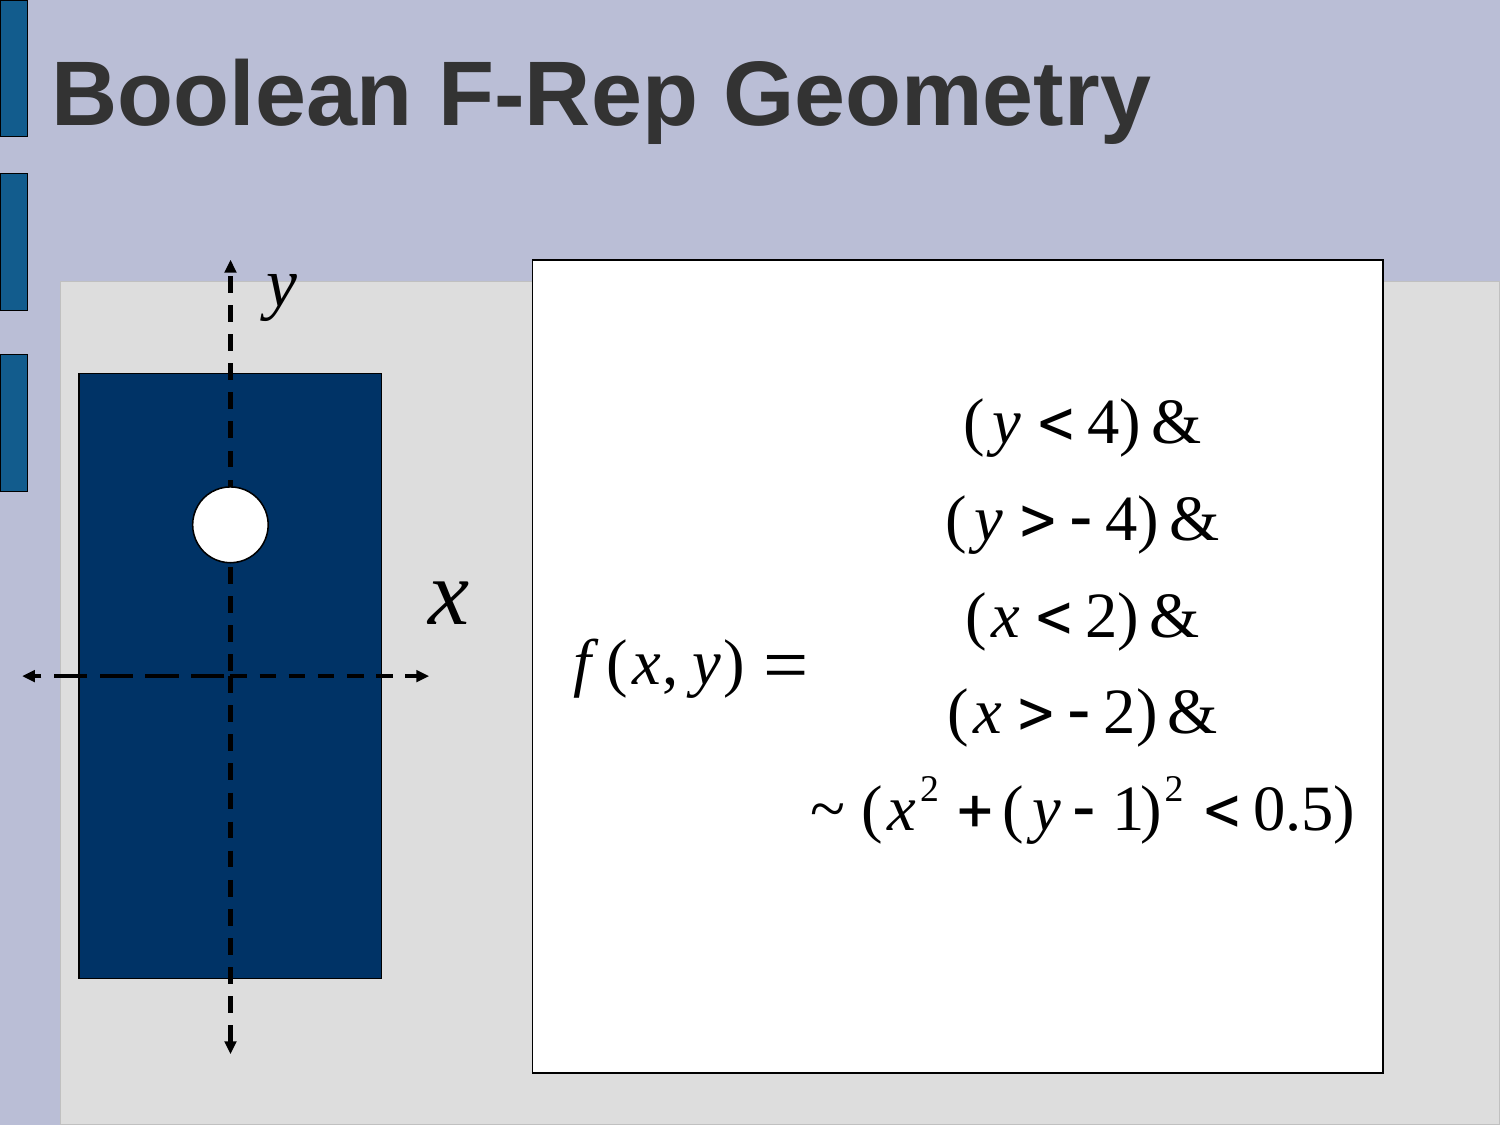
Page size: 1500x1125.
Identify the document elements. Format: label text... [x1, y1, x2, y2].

chart [551, 383, 1365, 954]
chart [409, 562, 487, 648]
chart [249, 260, 313, 336]
text_box [79, 373, 382, 979]
title Boolean F-Rep Geometry [0, 0, 1204, 188]
text_box [532, 260, 1384, 1073]
